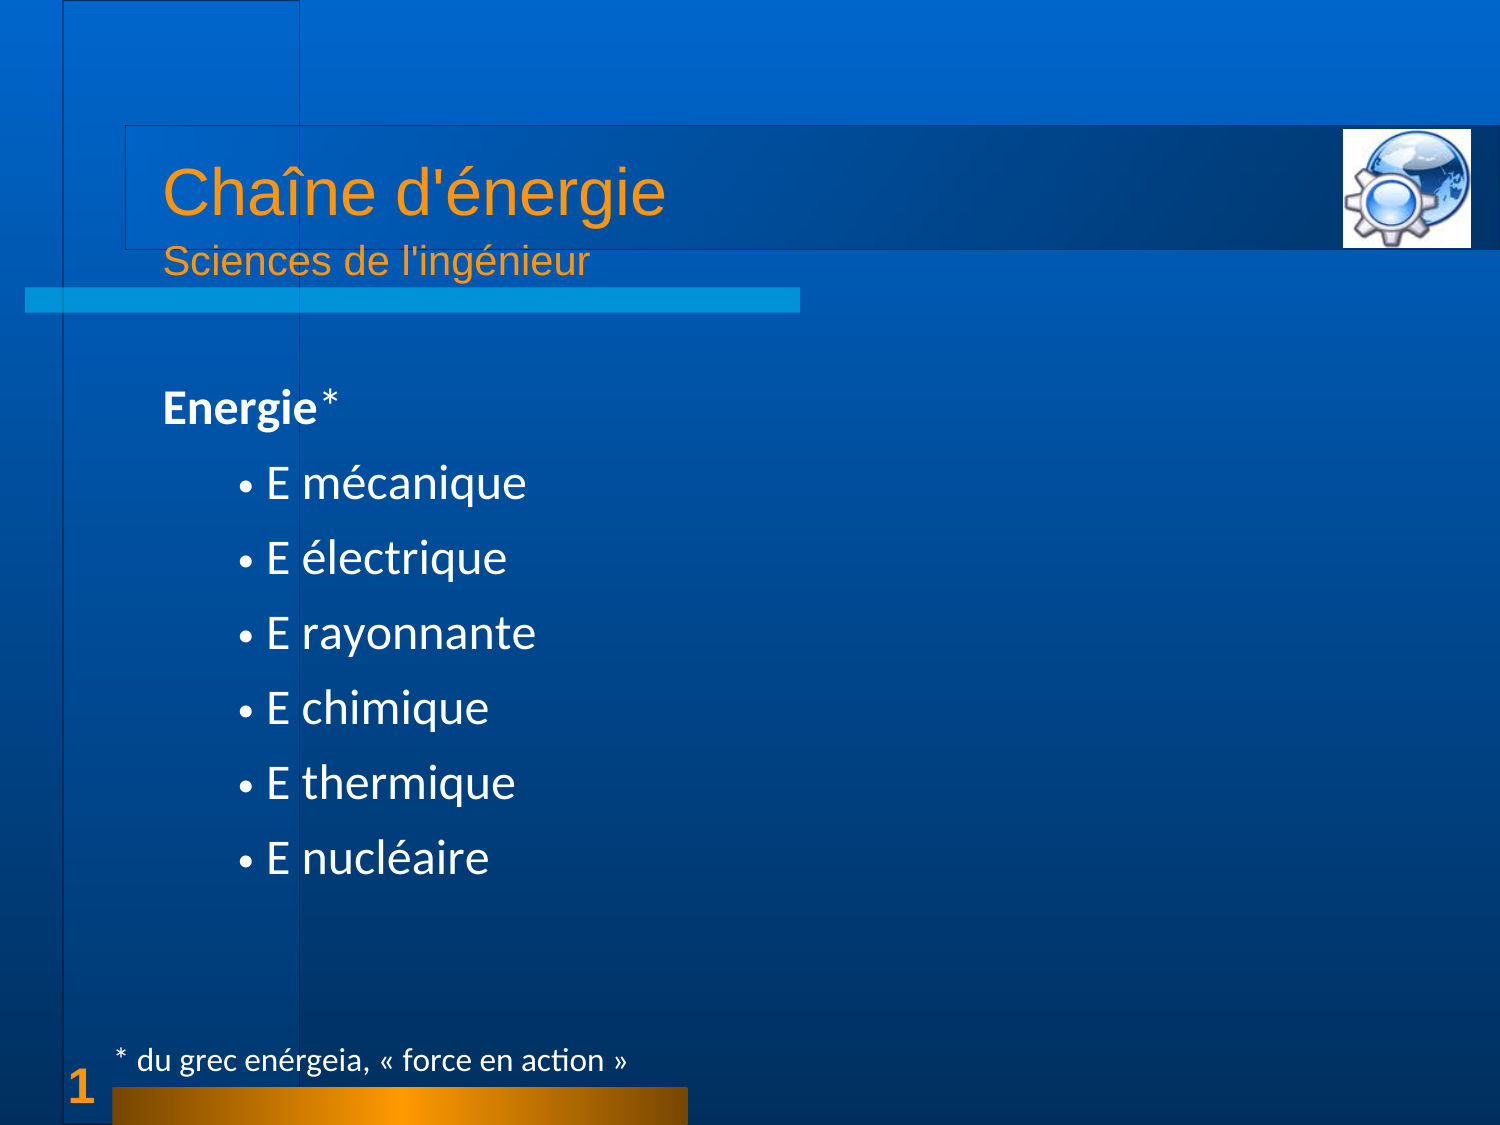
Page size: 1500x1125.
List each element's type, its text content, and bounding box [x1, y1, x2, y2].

text_box Energie* E mécanique E électrique E rayonnante E chimique E thermique E nucléaire [147, 354, 1359, 980]
picture [1343, 129, 1471, 248]
text_box * du grec enérgeia, « force en action » [98, 1039, 1152, 1095]
